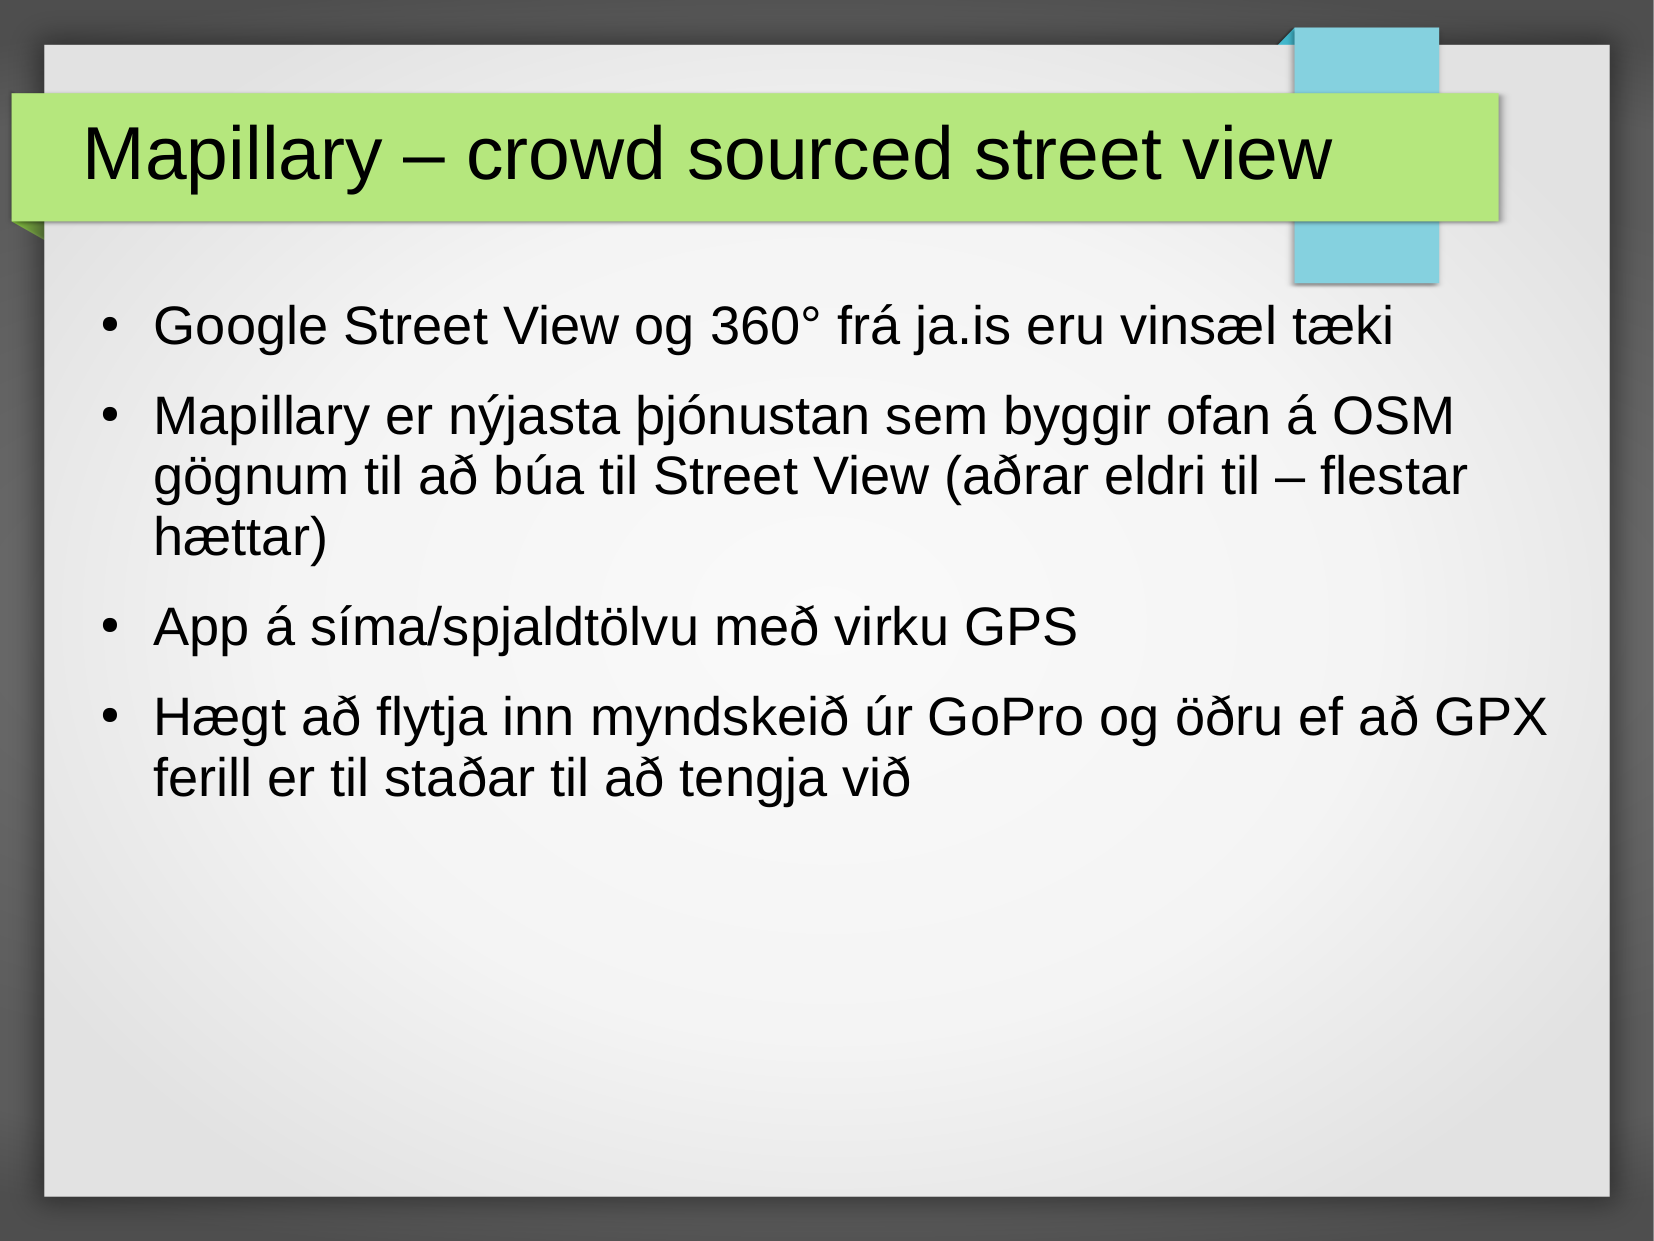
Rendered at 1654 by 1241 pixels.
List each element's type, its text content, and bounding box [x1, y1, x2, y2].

title Mapillary – crowd sourced street view [82, 94, 1394, 213]
picture [0, 0, 1654, 1241]
list Google Street View og 360° frá ja.is eru vinsæl tæki Mapillary er nýjasta þjónustan sem byggir ofan á OSM gögnum til að búa til Street View (aðrar eldri til – flestar hættar) App á síma/spjaldtölvu með virku GPS Hægt að flytja inn myndskeið úr GoPro og öðru ef að GPX ferill er til staðar til að tengja við [82, 295, 1571, 1015]
